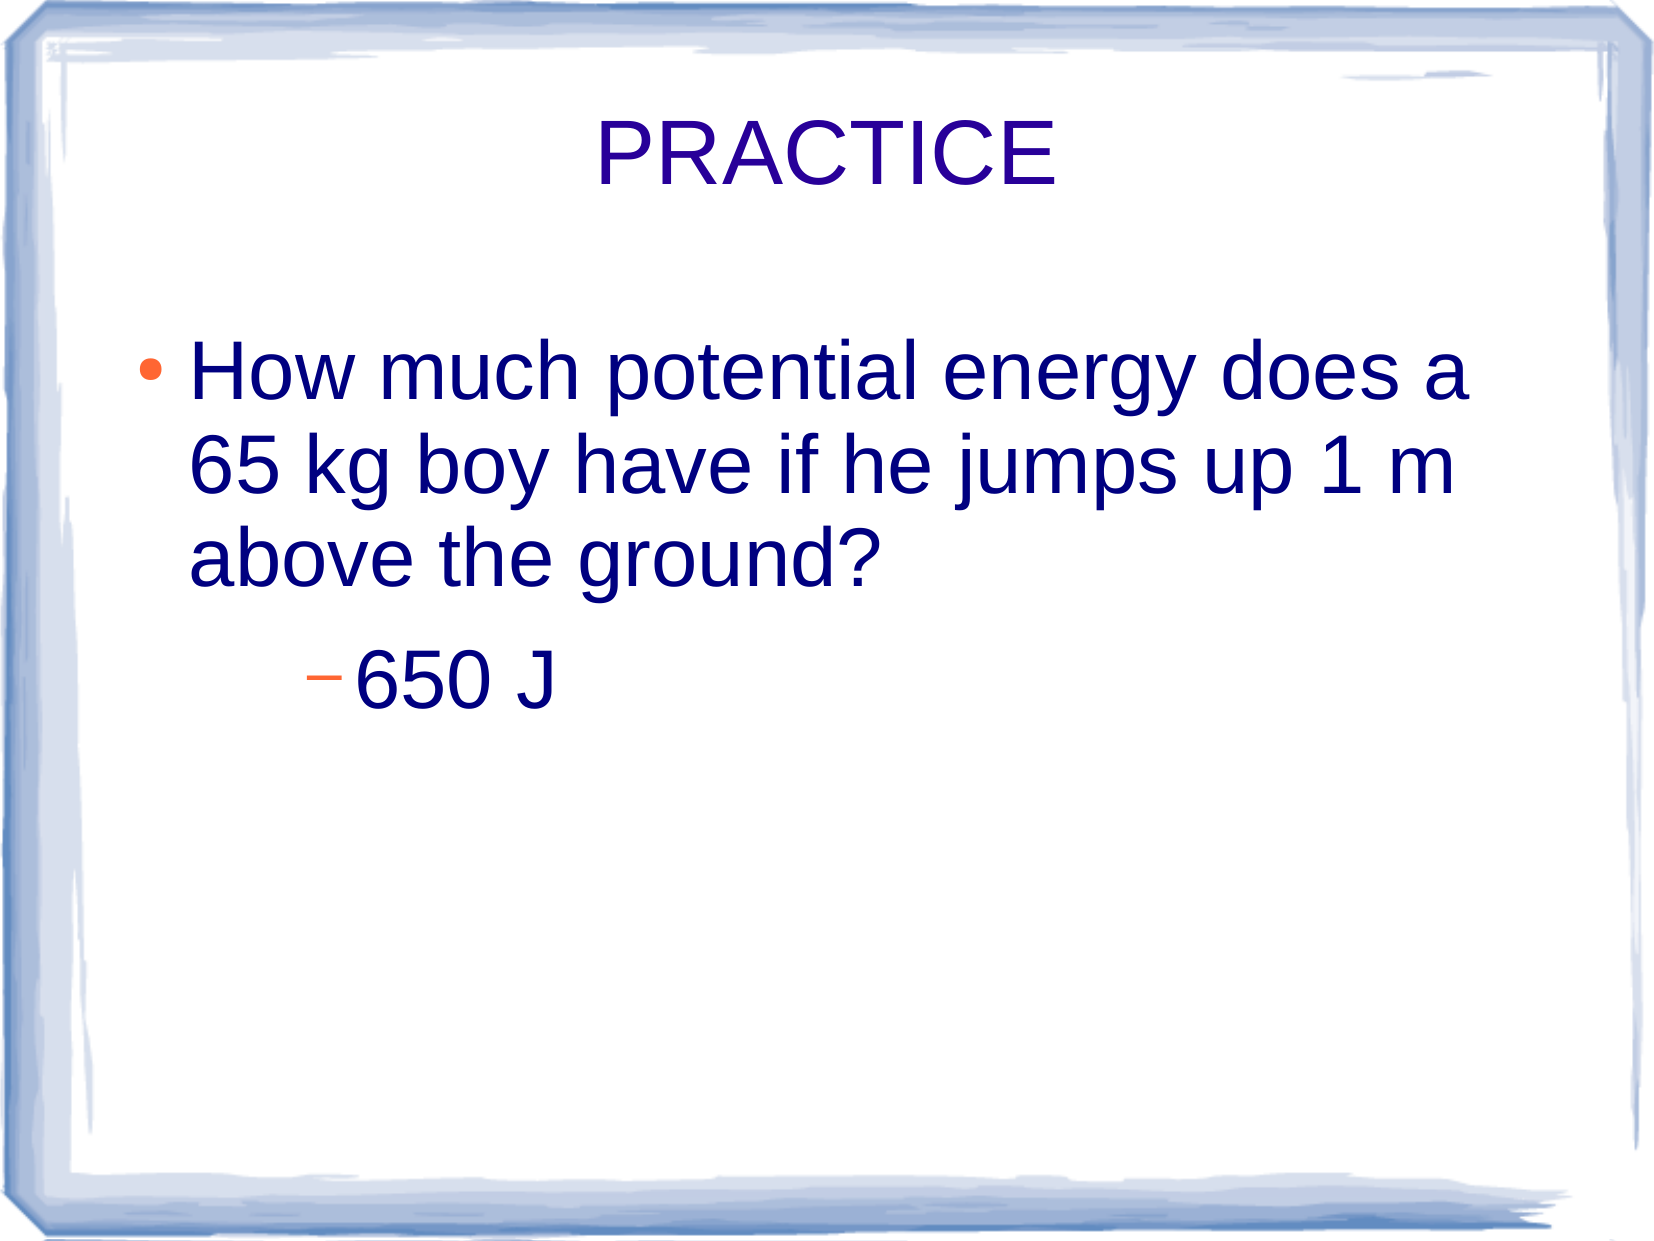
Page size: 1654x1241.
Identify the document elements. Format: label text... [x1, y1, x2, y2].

list How much potential energy does a 65 kg boy have if he jumps up 1 m above the ground? 650 J [118, 324, 1571, 990]
picture [0, 0, 1654, 1241]
title PRACTICE [82, 56, 1571, 250]
